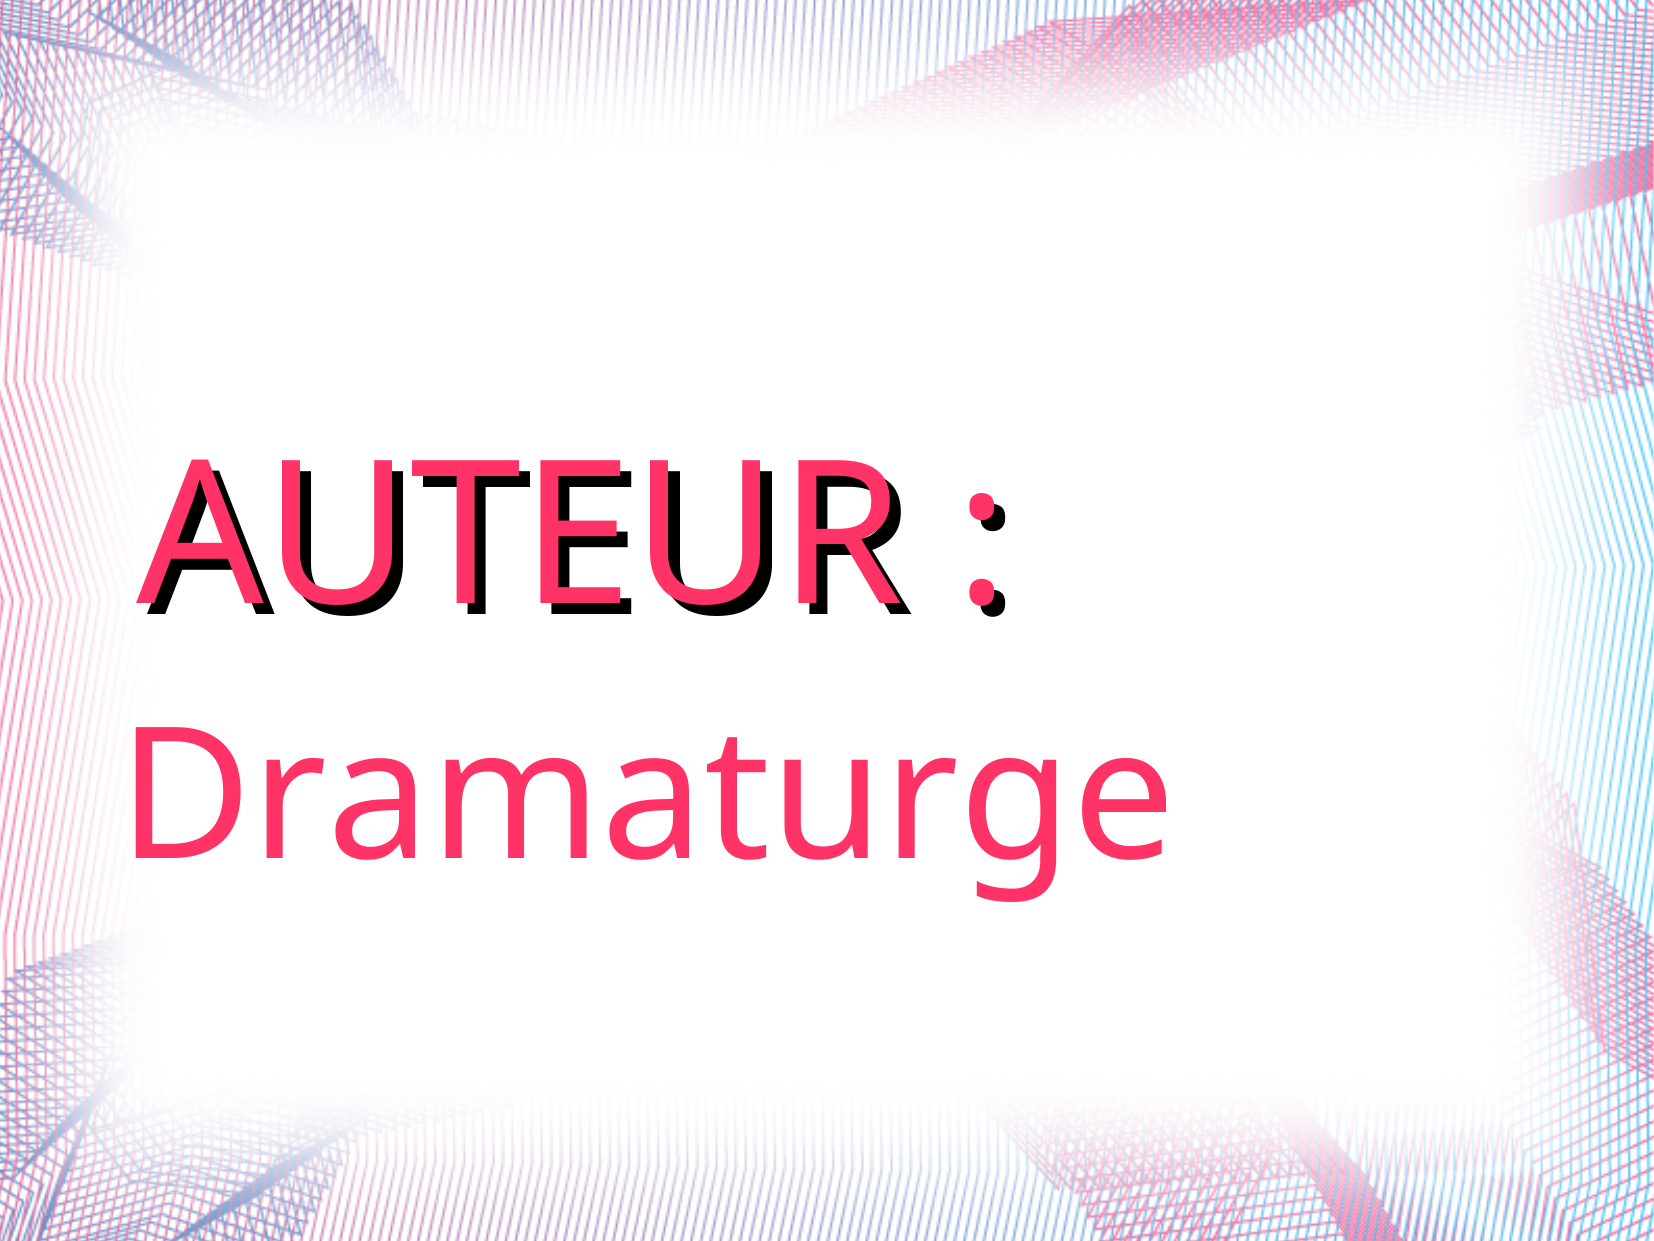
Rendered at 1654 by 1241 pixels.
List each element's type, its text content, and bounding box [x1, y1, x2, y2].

picture [0, 0, 1654, 1241]
list AUTEUR : Dramaturge [47, 389, 1536, 1209]
